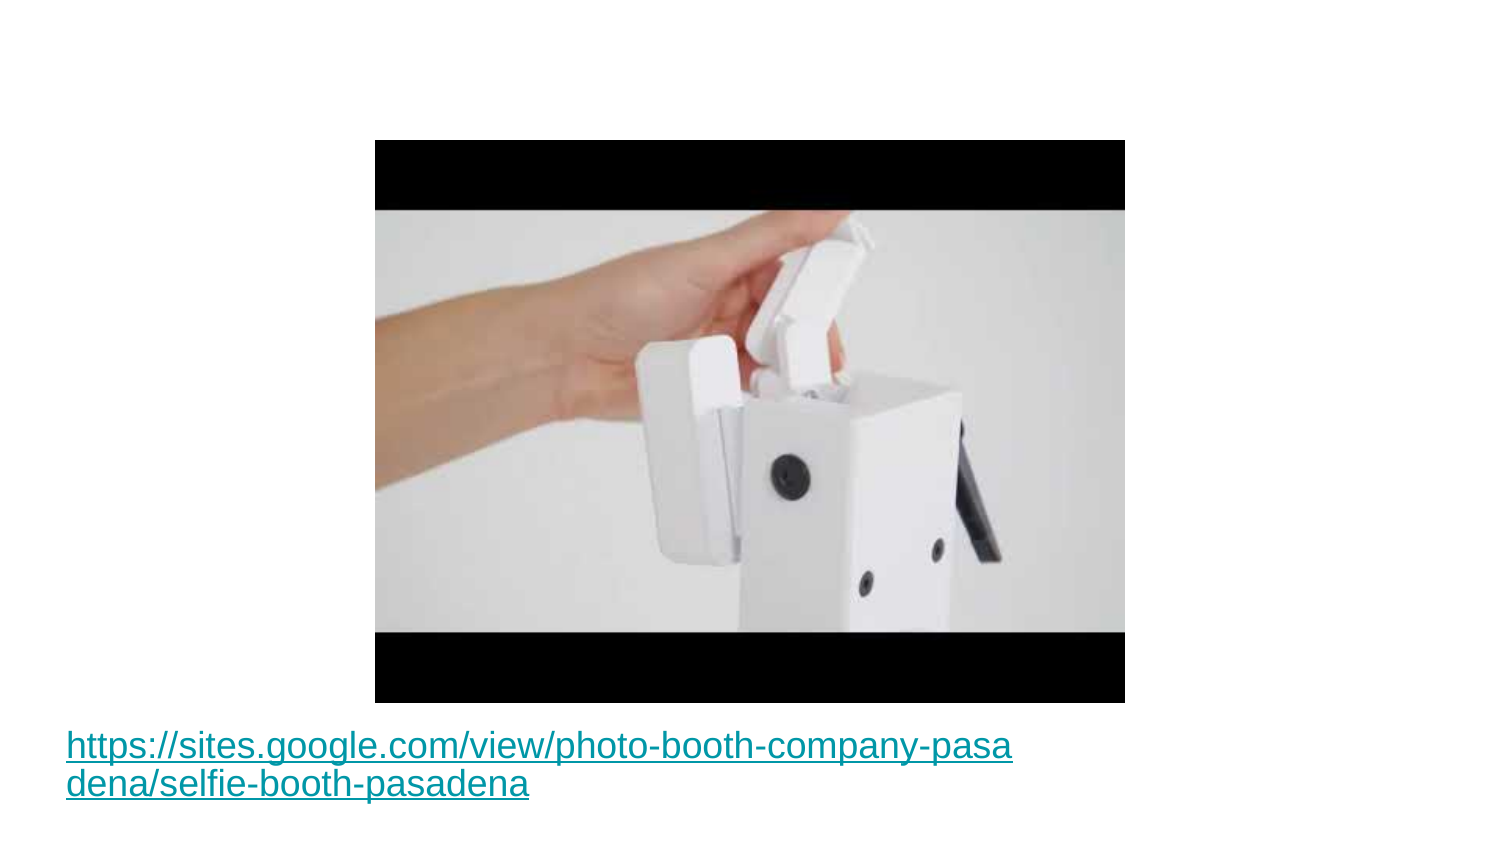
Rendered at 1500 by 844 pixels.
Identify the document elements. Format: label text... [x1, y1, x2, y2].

list https://sites.google.com/view/photo-booth-company-pasadena/selfie-booth-pasadena [51, 694, 1036, 794]
picture [375, 140, 1125, 704]
